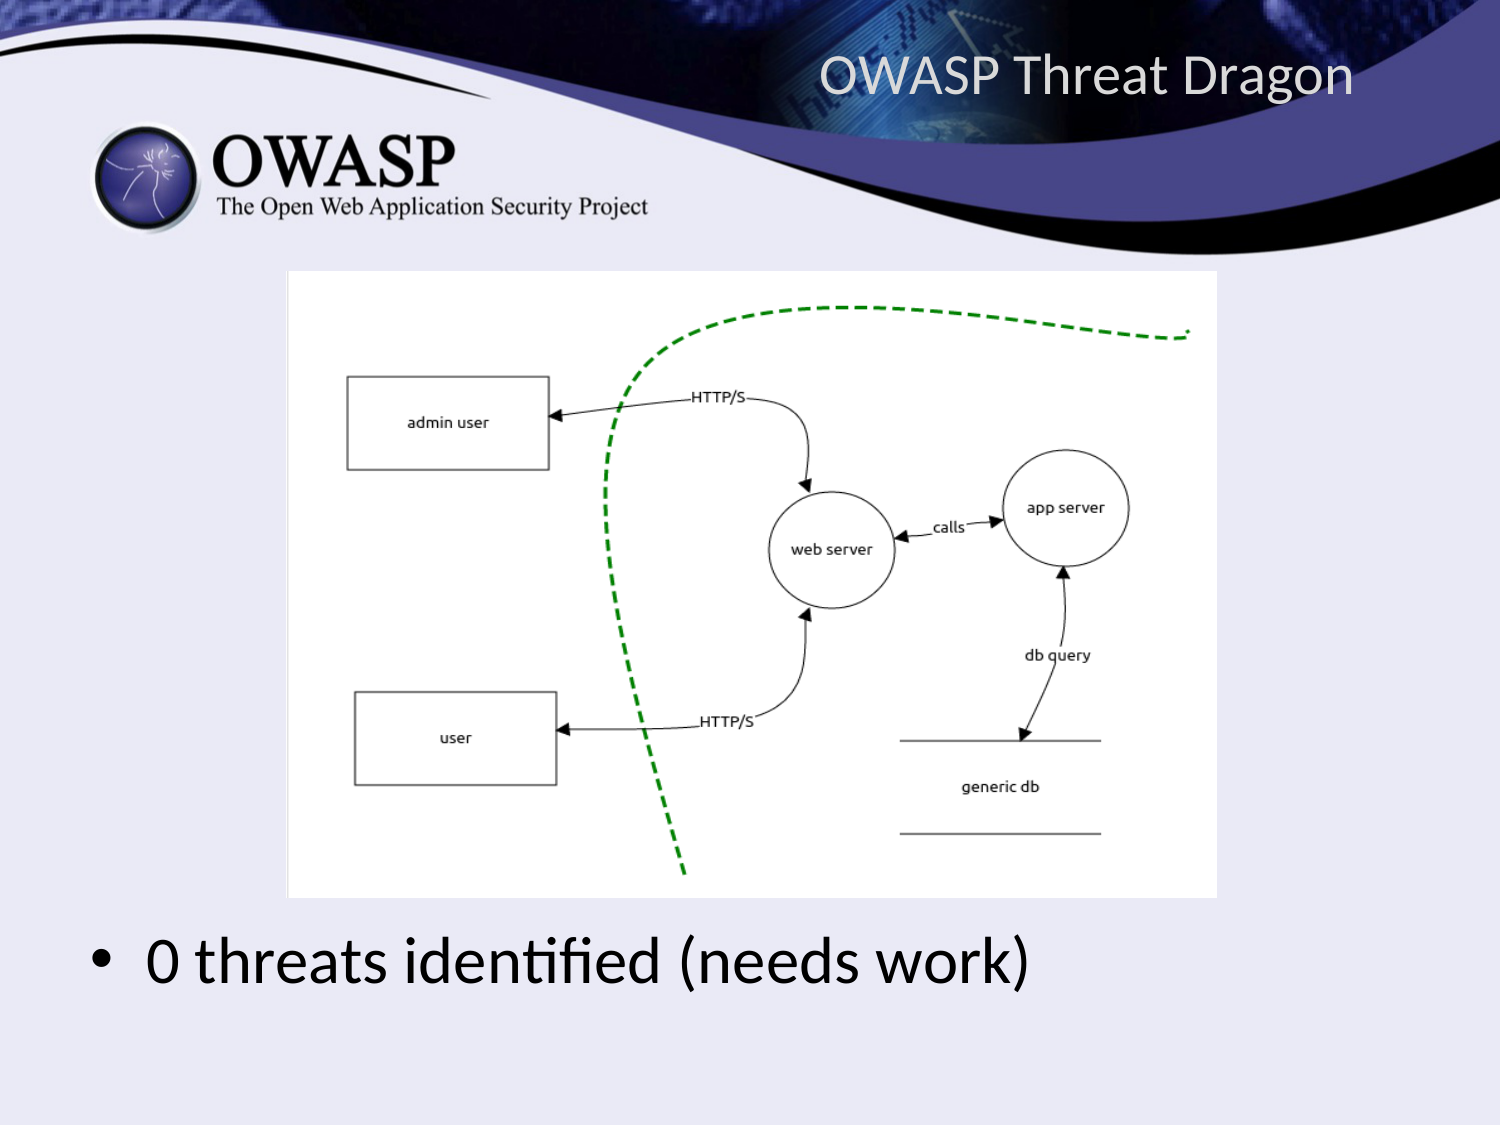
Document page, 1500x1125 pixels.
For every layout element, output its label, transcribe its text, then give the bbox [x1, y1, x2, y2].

picture [0, 0, 1500, 1125]
list 0 threats identified (needs work) [75, 909, 1426, 1017]
list [75, 262, 1426, 886]
title OWASP Threat Dragon [699, 0, 1476, 149]
